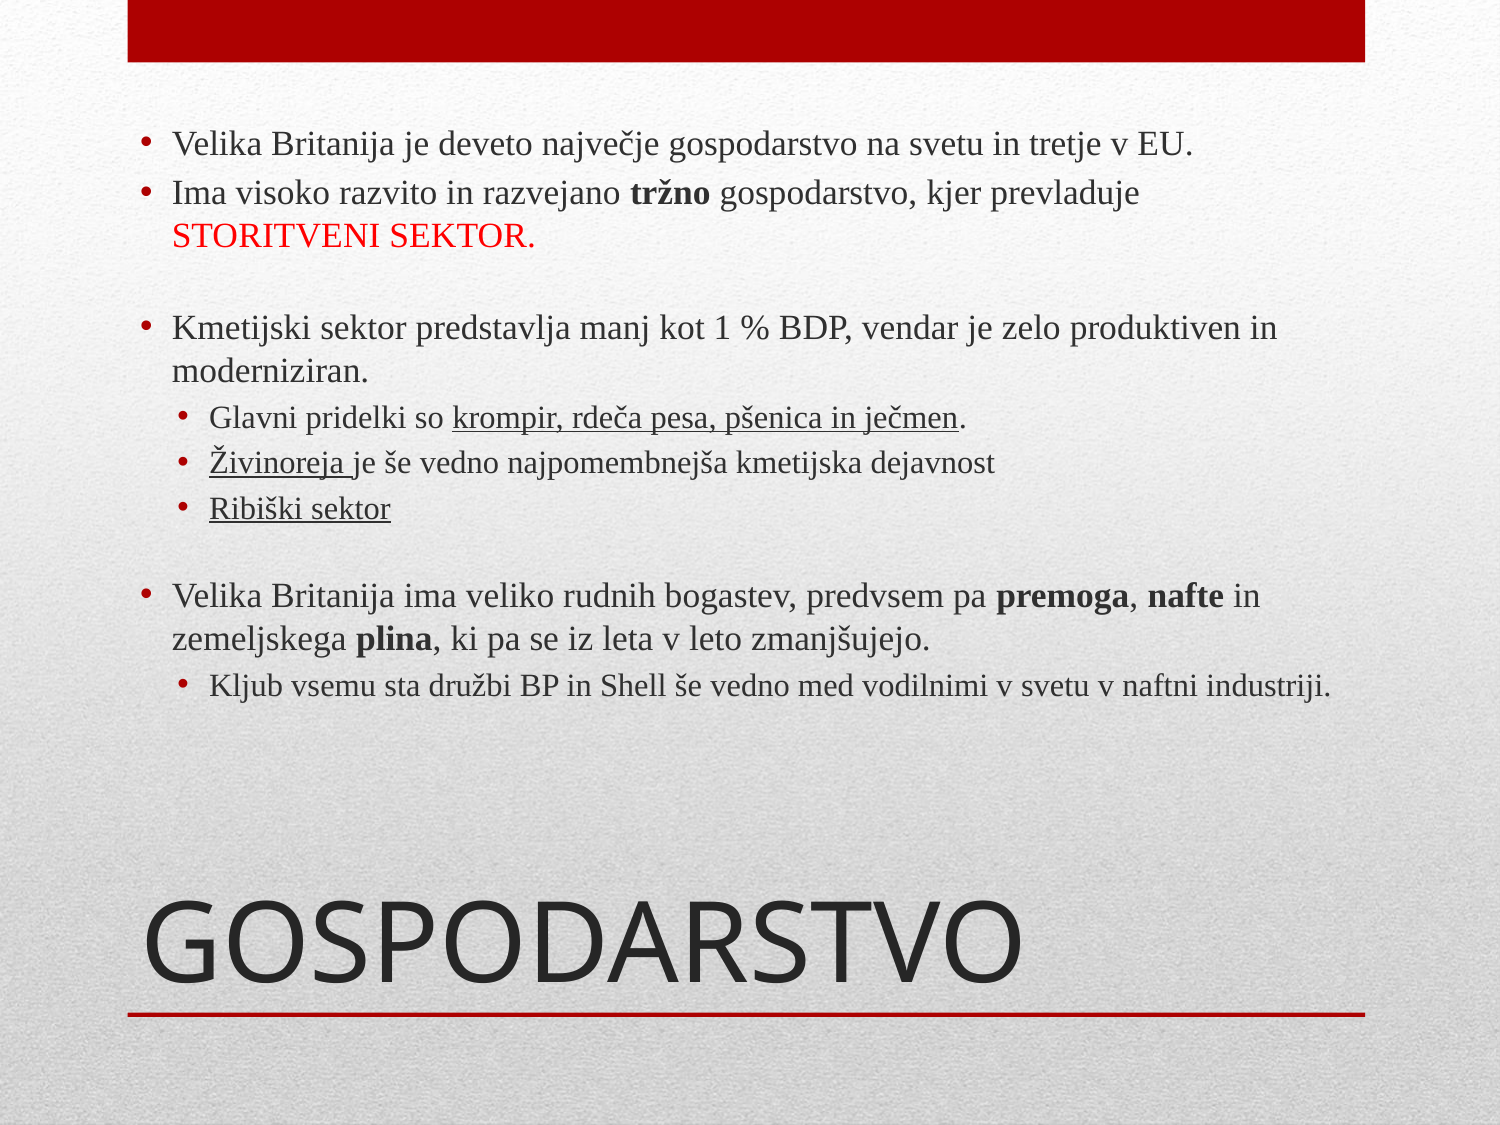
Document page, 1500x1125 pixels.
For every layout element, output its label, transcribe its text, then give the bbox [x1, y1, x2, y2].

list Velika Britanija je deveto največje gospodarstvo na svetu in tretje v EU. Ima visoko razvito in razvejano tržno gospodarstvo, kjer prevladuje STORITVENI SEKTOR. Kmetijski sektor predstavlja manj kot 1 % BDP, vendar je zelo produktiven in moderniziran. Glavni pridelki so krompir, rdeča pesa, pšenica in ječmen. Živinoreja je še vedno najpomembnejša kmetijska dejavnost Ribiški sektor Velika Britanija ima veliko rudnih bogastev, predvsem pa premoga, nafte in zemeljskega plina, ki pa se iz leta v leto zmanjšujejo. Kljub vsemu sta družbi BP in Shell še vedno med vodilnimi v svetu v naftni industriji. [125, 112, 1363, 750]
picture [0, 0, 1500, 1125]
title GOSPODARSTVO [125, 750, 1238, 1013]
